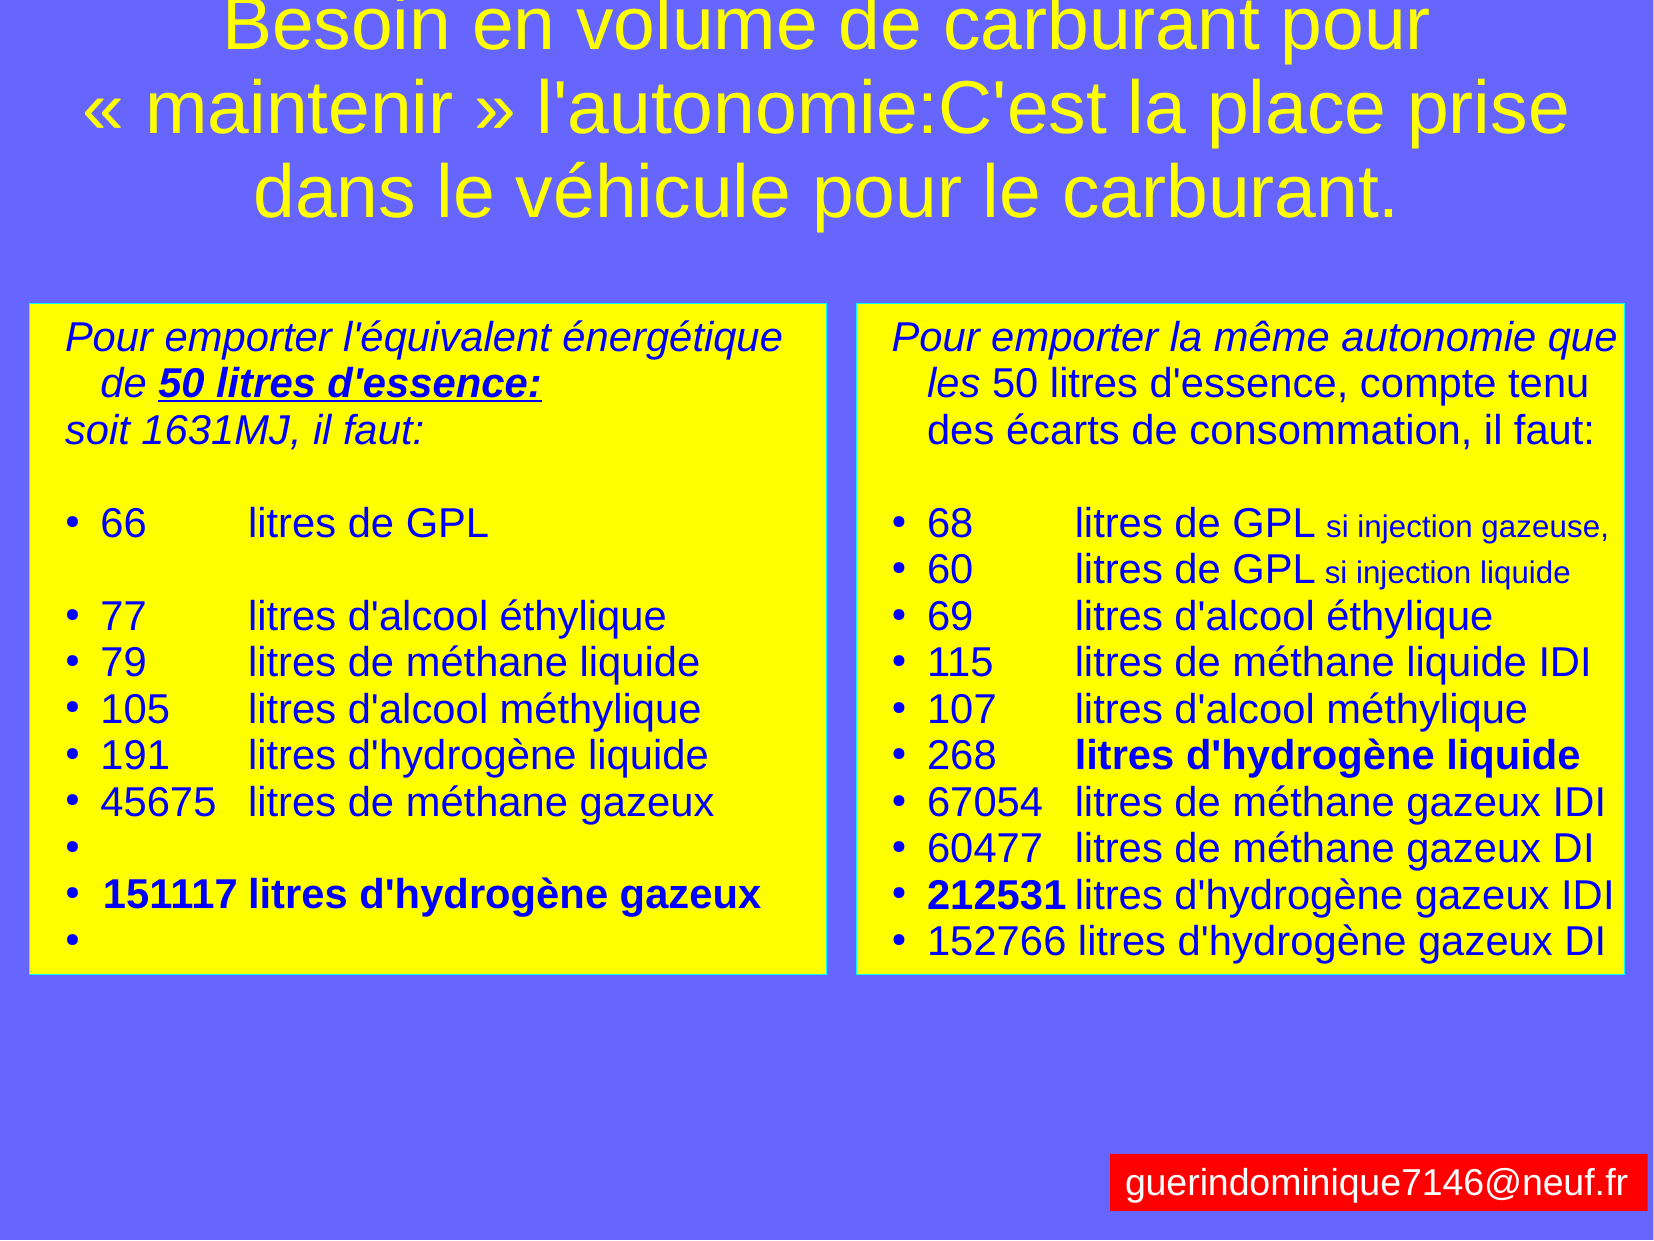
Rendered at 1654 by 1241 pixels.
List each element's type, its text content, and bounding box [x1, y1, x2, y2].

subtitle Pour emporter l'équivalent énergétique de 50 litres d'essence: soit 1631MJ, il faut: 66 litres de GPL 77 litres d'alcool éthylique 79 litres de méthane liquide 105 litres d'alcool méthylique 191 litres d'hydrogène liquide 45675 litres de méthane gazeux 151117 litres d'hydrogène gazeux [29, 303, 827, 975]
text_box guerindominique7146@neuf.fr [1110, 1153, 1648, 1211]
title Besoin en volume de carburant pour « maintenir » l'autonomie:C'est la place prise dans le véhicule pour le carburant. [29, 0, 1625, 234]
text_box Pour emporter la même autonomie que les 50 litres d'essence, compte tenu des écarts de consommation, il faut: 68 litres de GPL si injection gazeuse, 60 litres de GPL si injection liquide 69 litres d'alcool éthylique 115 litres de méthane liquide IDI 107 litres d'alcool méthylique 268 litres d'hydrogène liquide 67054 litres de méthane gazeux IDI 60477 litres de méthane gazeux DI 212531 litres d'hydrogène gazeux IDI 152766 litres d'hydrogène gazeux DI [856, 303, 1625, 975]
